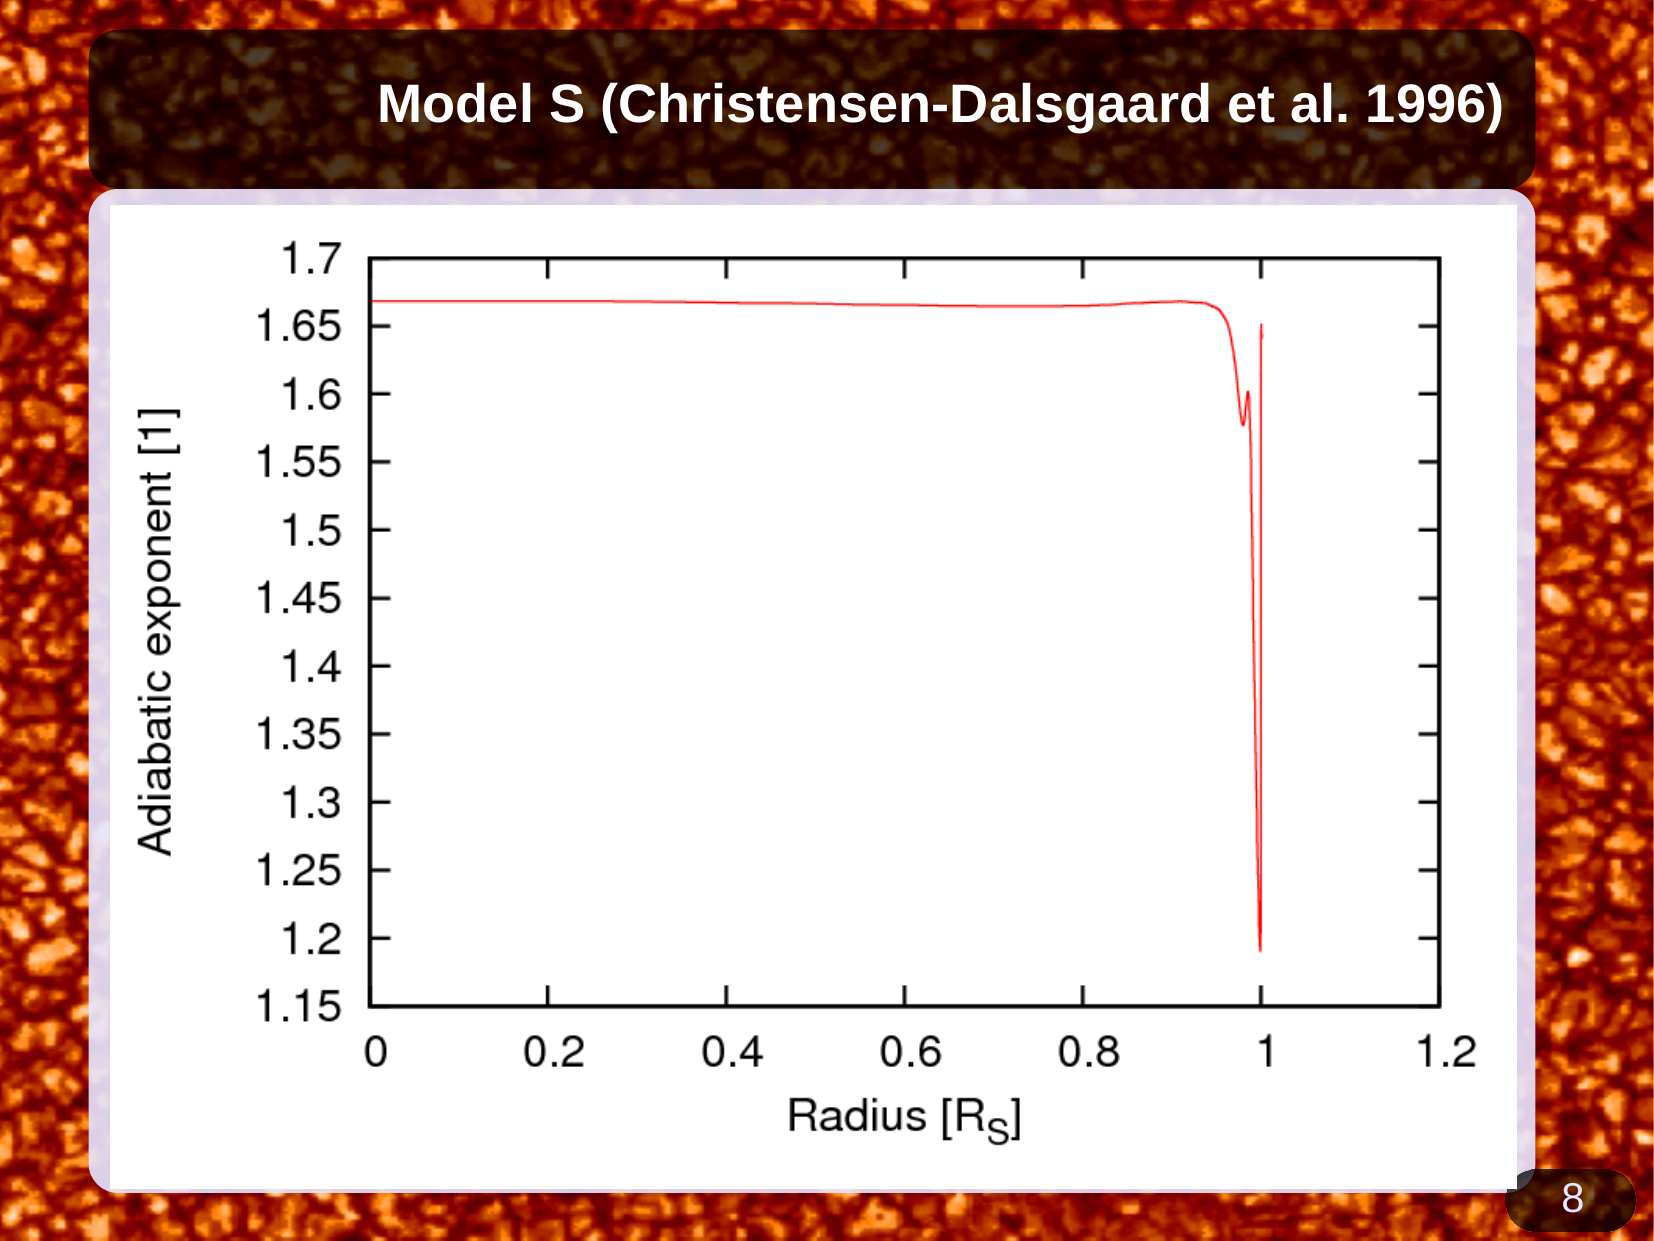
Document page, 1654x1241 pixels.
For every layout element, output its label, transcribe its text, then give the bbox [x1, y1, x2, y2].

title Model S (Christensen-Dalsgaard et al. 1996) [118, 59, 1506, 148]
picture [0, 0, 1654, 1241]
